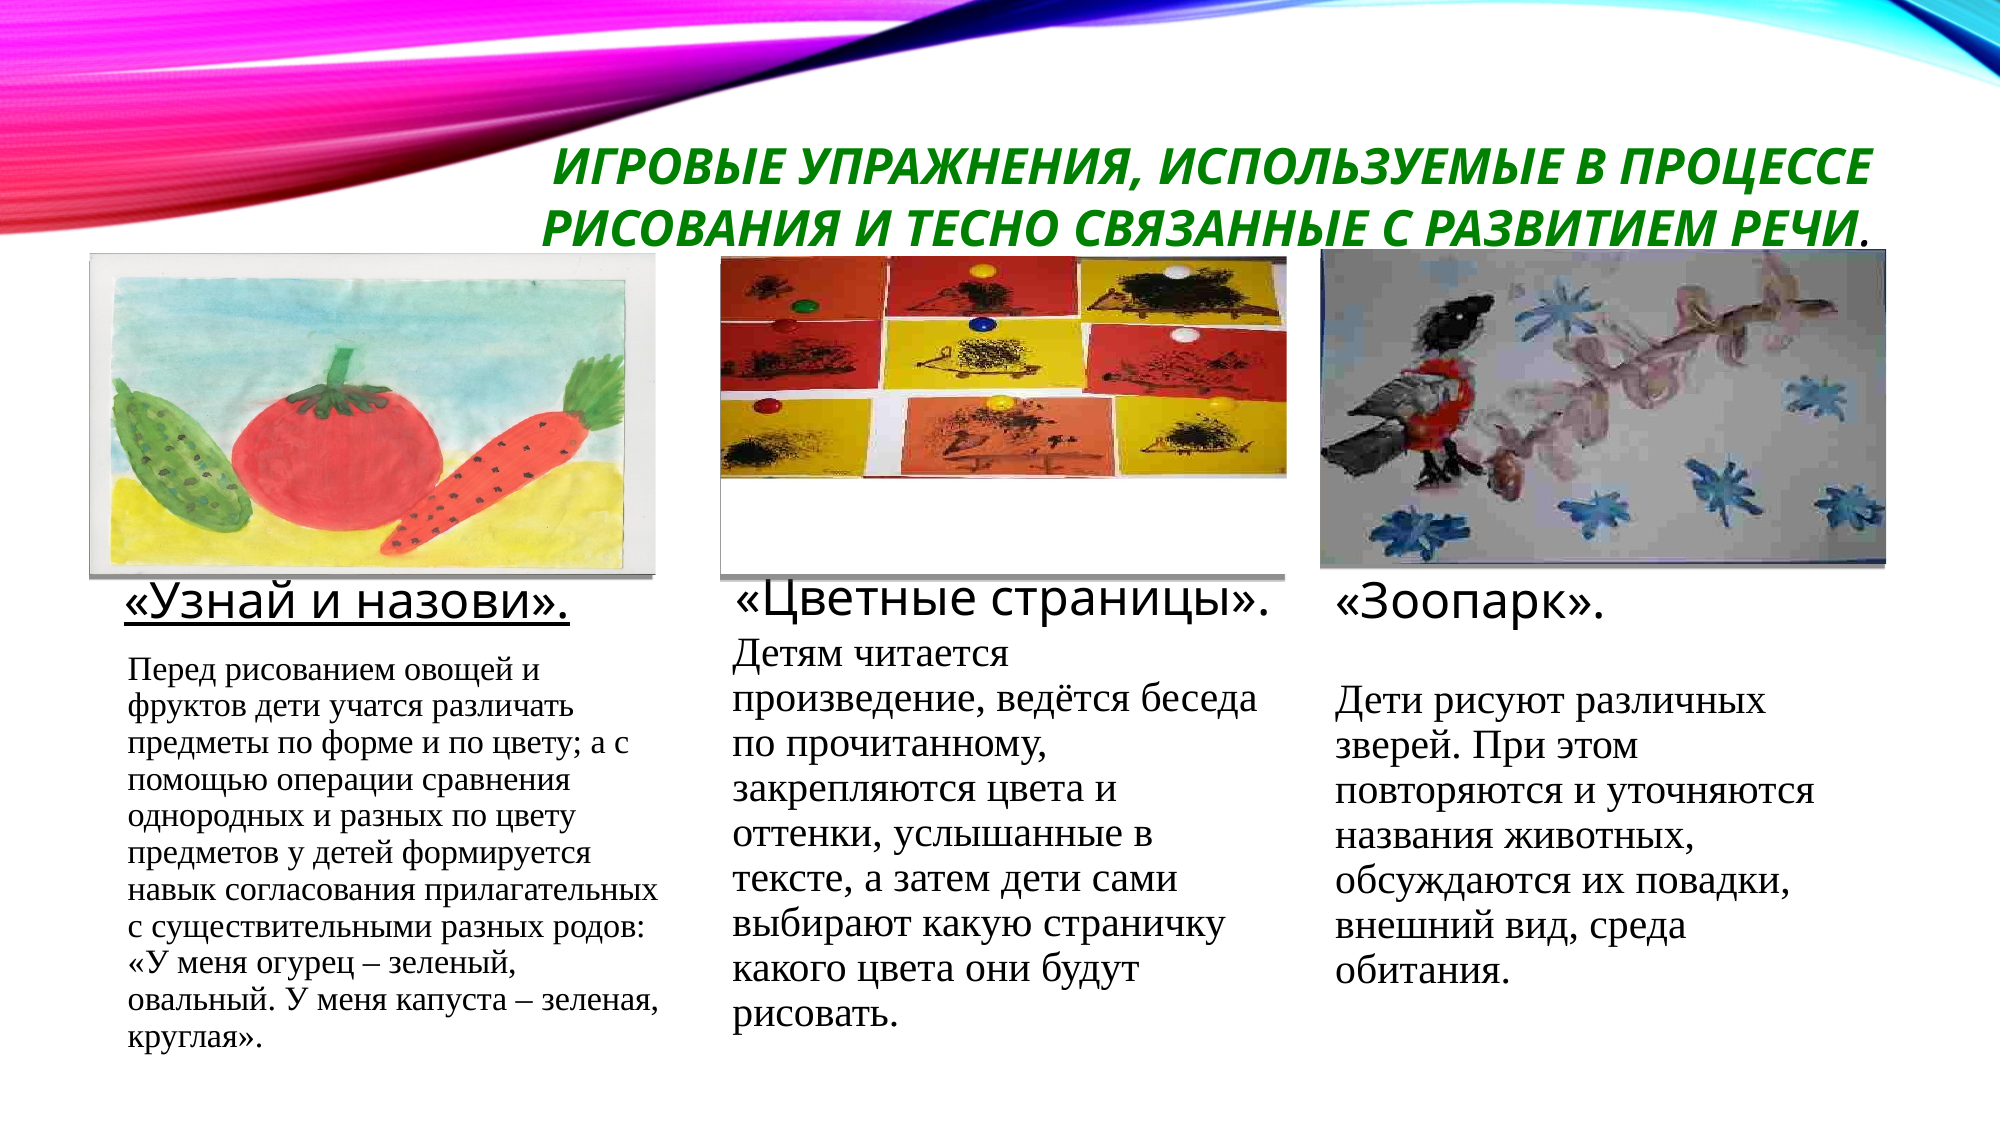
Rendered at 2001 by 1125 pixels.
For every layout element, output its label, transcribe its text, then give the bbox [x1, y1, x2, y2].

text_box Дети рисуют различных зверей. При этом повторяются и уточняются названия животных, обсуждаются их повадки, внешний вид, среда обитания. [1320, 669, 1887, 1040]
text_box [1320, 249, 1887, 564]
text_box «Цветные страницы». [720, 574, 1287, 634]
text_box Перед рисованием овощей и фруктов дети учатся различать предметы по форме и по цвету; а с помощью операции сравнения однородных и разных по цвету предметов у детей формируется навык согласования прилагательных с существительными разных родов: «У меня огурец – зеленый, овальный. У меня капуста – зеленая, круглая». [112, 643, 680, 1074]
text_box Игровые упражнения, используемые в процессе рисования и тесно связанные с развитием речи. [474, 125, 1888, 338]
picture [0, 0, 2000, 237]
text_box [89, 253, 656, 575]
text_box [720, 256, 1287, 574]
text_box «Узнай и назови». [109, 570, 676, 637]
text_box Детям читается произведение, ведётся беседа по прочитанному, закрепляются цвета и оттенки, услышанные в тексте, а затем дети сами выбирают какую страничку какого цвета они будут рисовать. [717, 623, 1284, 1047]
text_box «Зоопарк». [1320, 566, 1888, 637]
